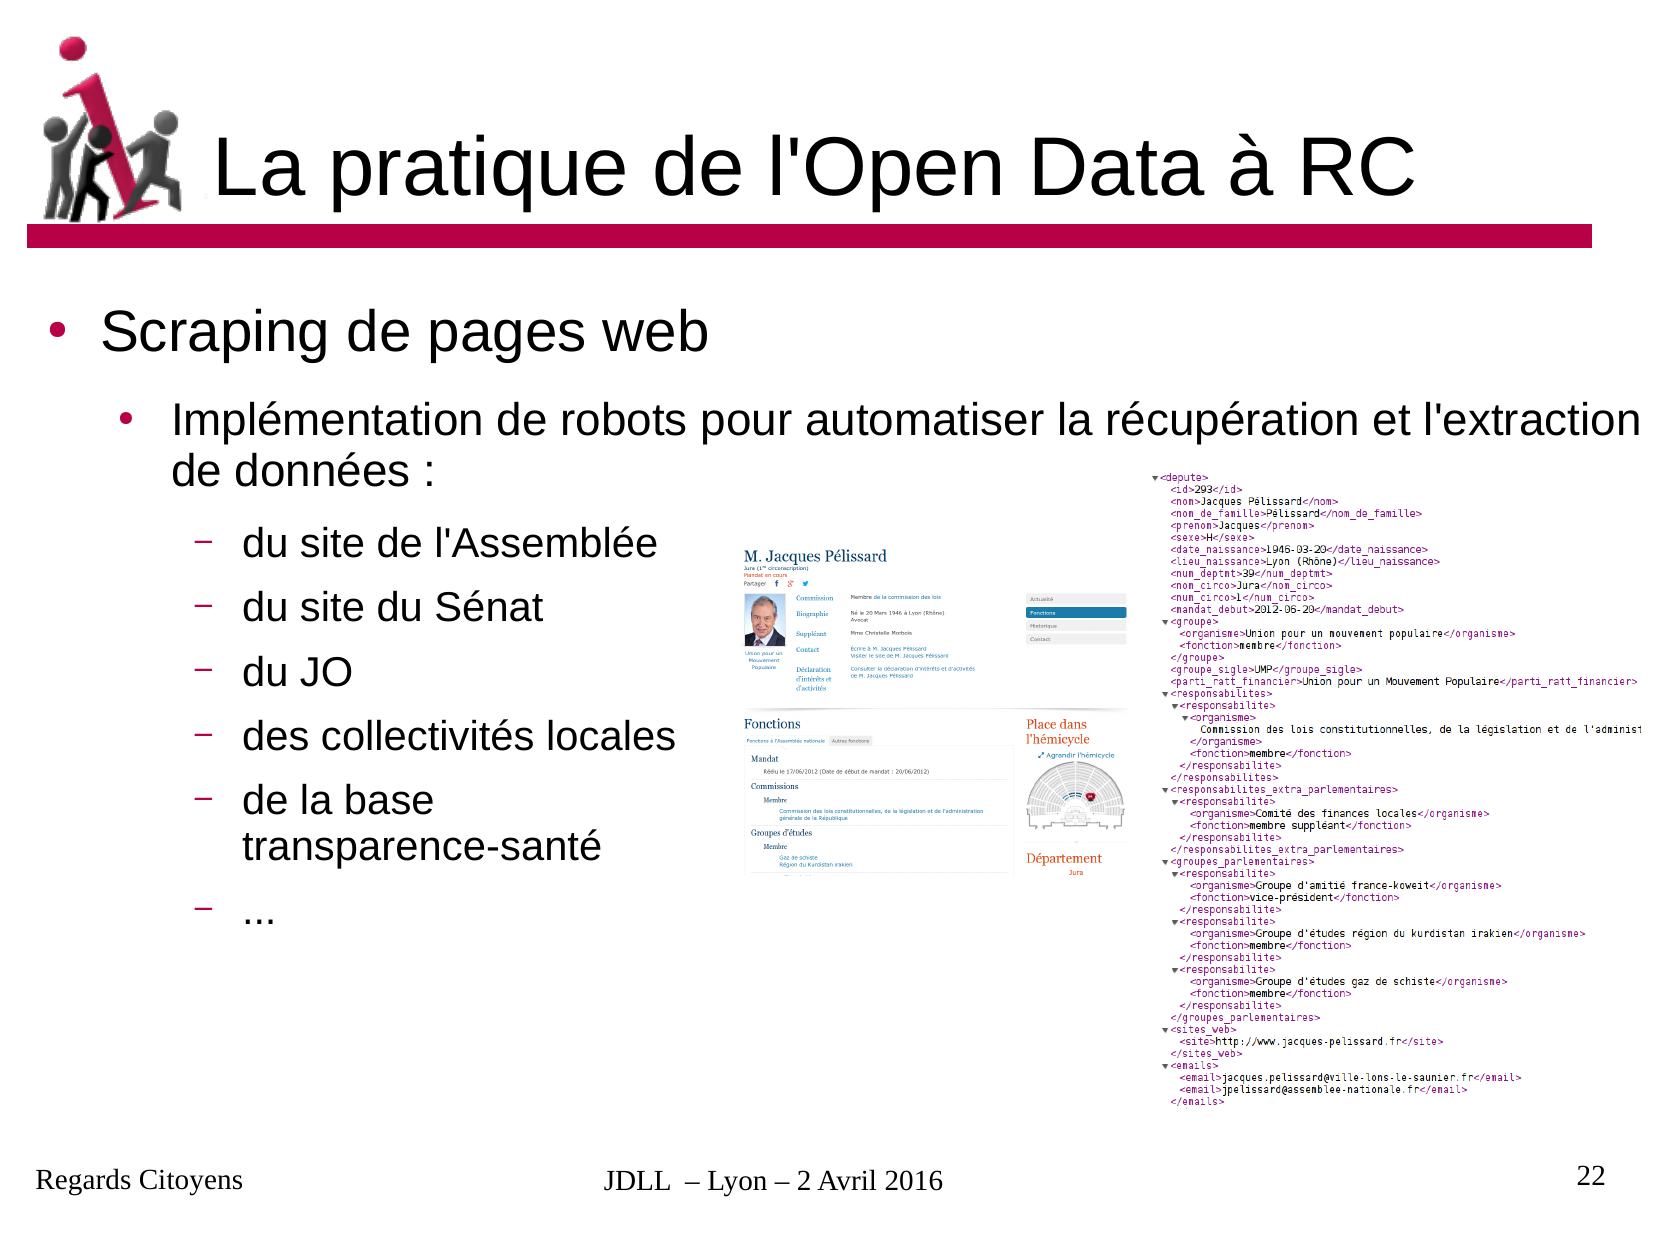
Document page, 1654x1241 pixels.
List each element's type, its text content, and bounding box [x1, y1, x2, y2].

list Scraping de pages web Implémentation de robots pour automatiser la récupération et l'extraction de données : du site de l'Assemblée du site du Sénat du JO des collectivités locales de la base transparence-santé ... [29, 194, 1654, 1052]
picture [27, 31, 208, 224]
picture [1149, 468, 1641, 1109]
title La pratique de l'Open Data à RC [212, 70, 1648, 264]
picture [739, 547, 1129, 876]
